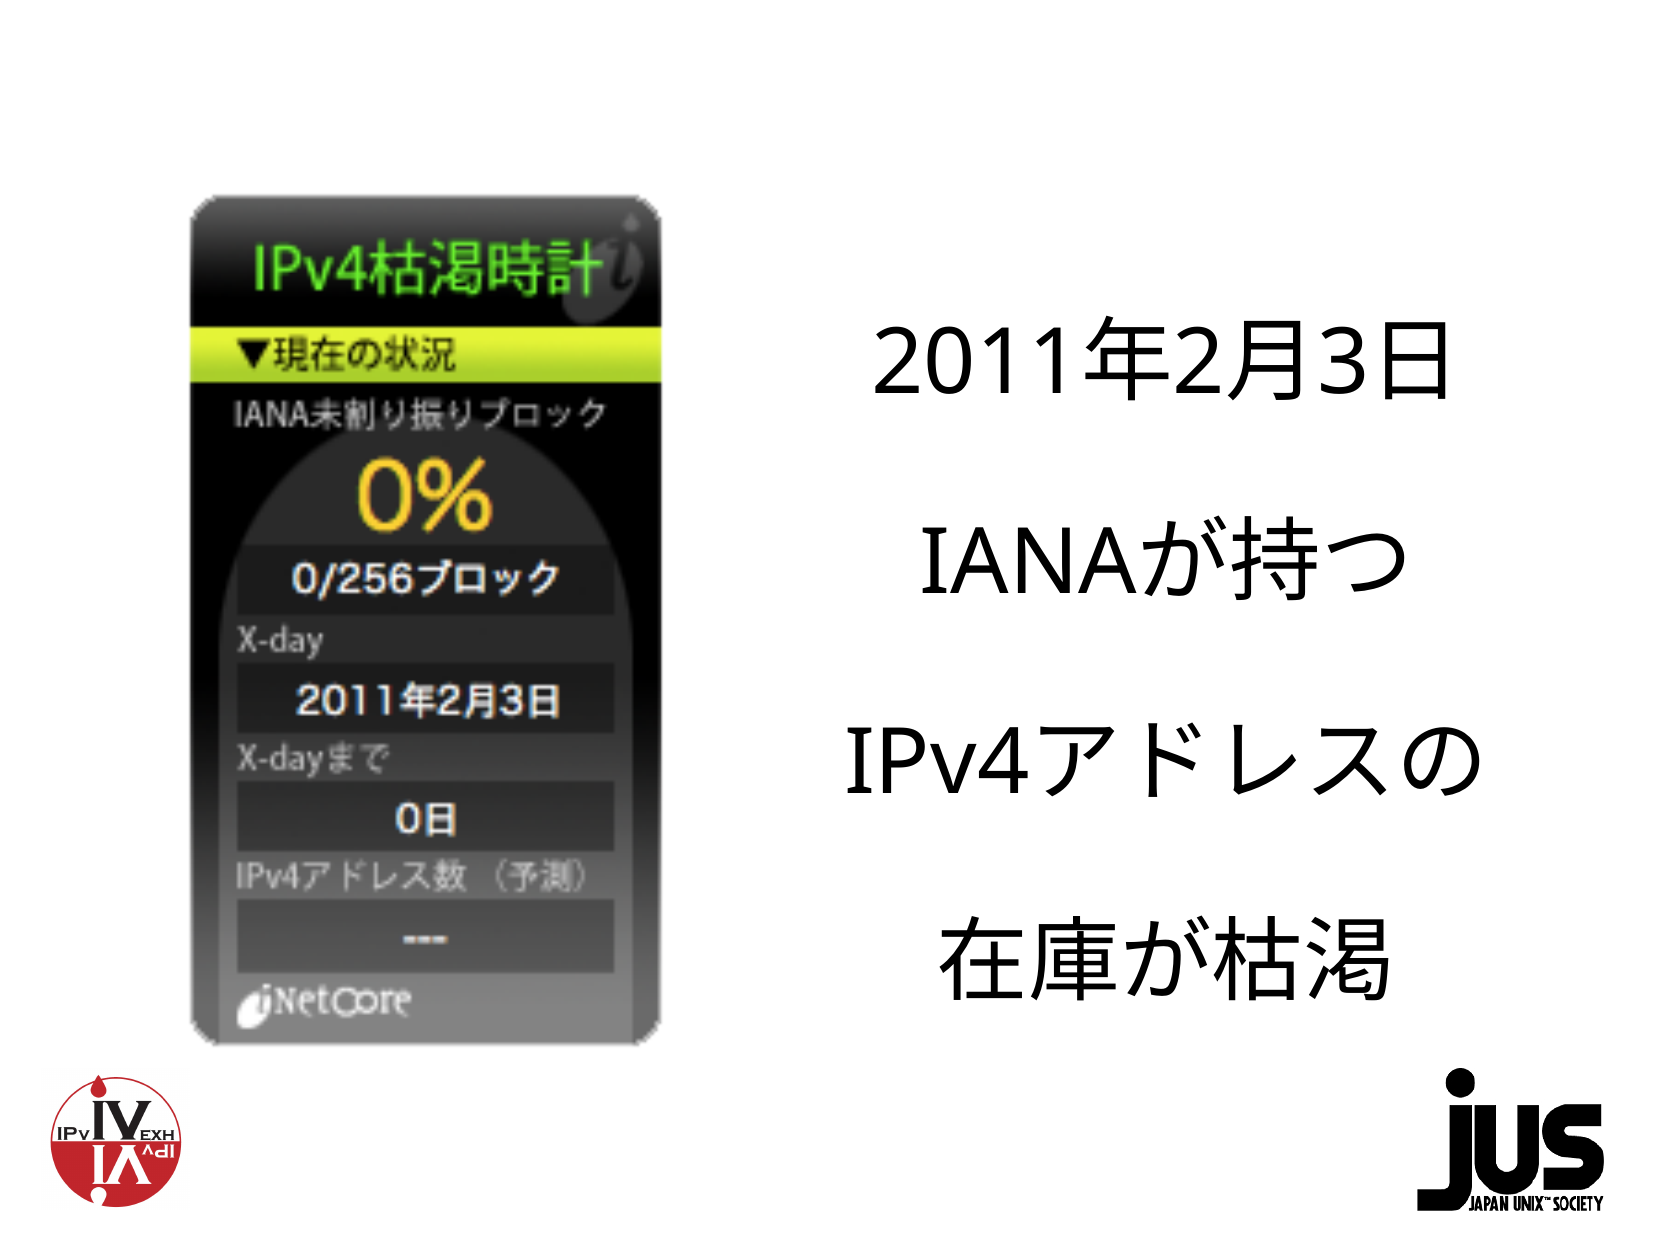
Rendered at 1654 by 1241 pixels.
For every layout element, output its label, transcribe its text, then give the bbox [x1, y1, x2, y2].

title 2011年2月3日 IANAが持つ IPv4アドレスの 在庫が枯渇 [767, 348, 1565, 892]
picture [139, 177, 730, 1063]
picture [41, 1068, 190, 1210]
picture [1417, 1068, 1604, 1211]
